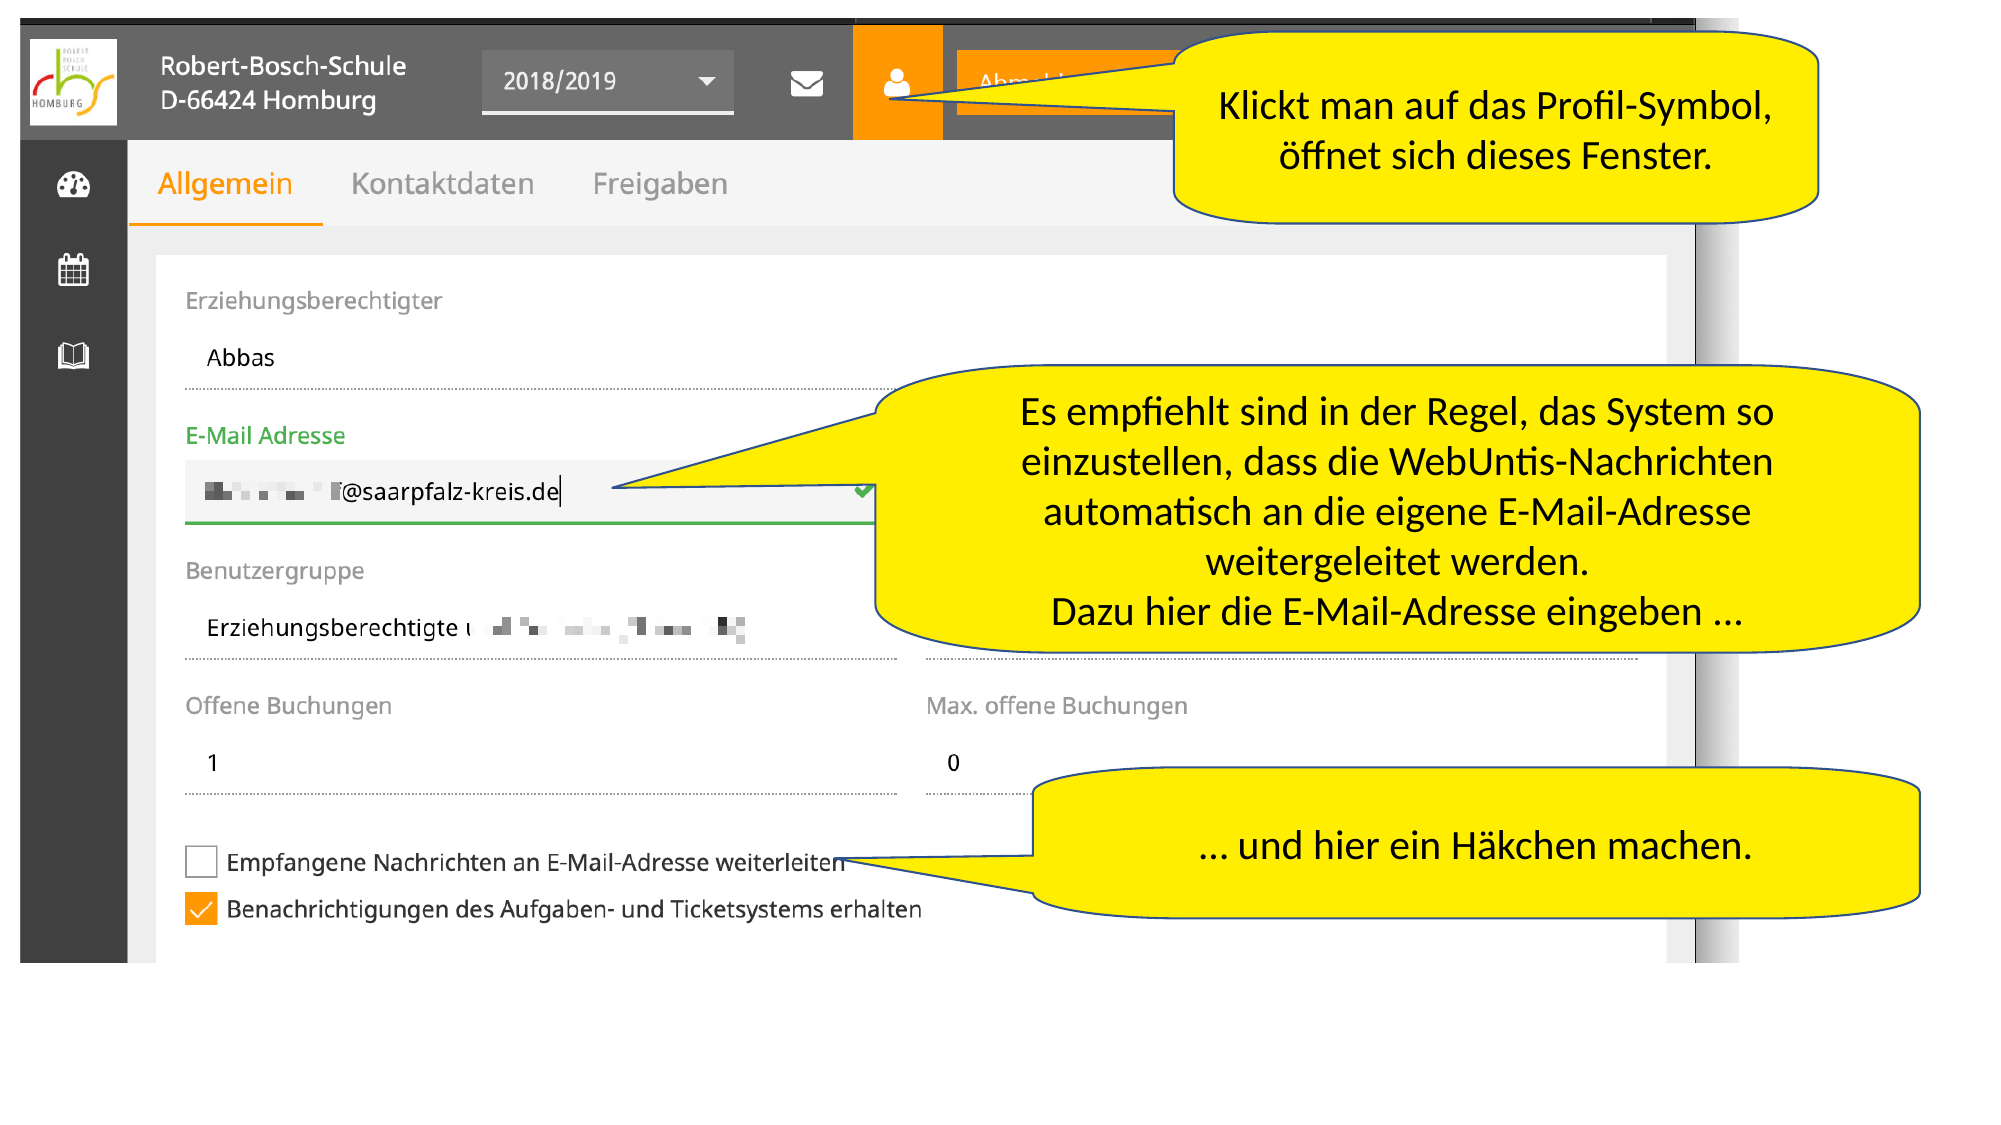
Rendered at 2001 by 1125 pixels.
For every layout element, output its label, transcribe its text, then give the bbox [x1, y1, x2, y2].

picture [20, 18, 1739, 963]
text_box Es empfiehlt sind in der Regel, das System so einzustellen, dass die WebUntis-Nachrichten automatisch an die eigene E-Mail-Adresse weitergeleitet werden. Dazu hier die E-Mail-Adresse eingeben ... [611, 365, 1920, 653]
text_box Klickt man auf das Profil-Symbol, öffnet sich dieses Fenster. [889, 31, 1819, 224]
text_box … und hier ein Häkchen machen. [833, 767, 1920, 919]
